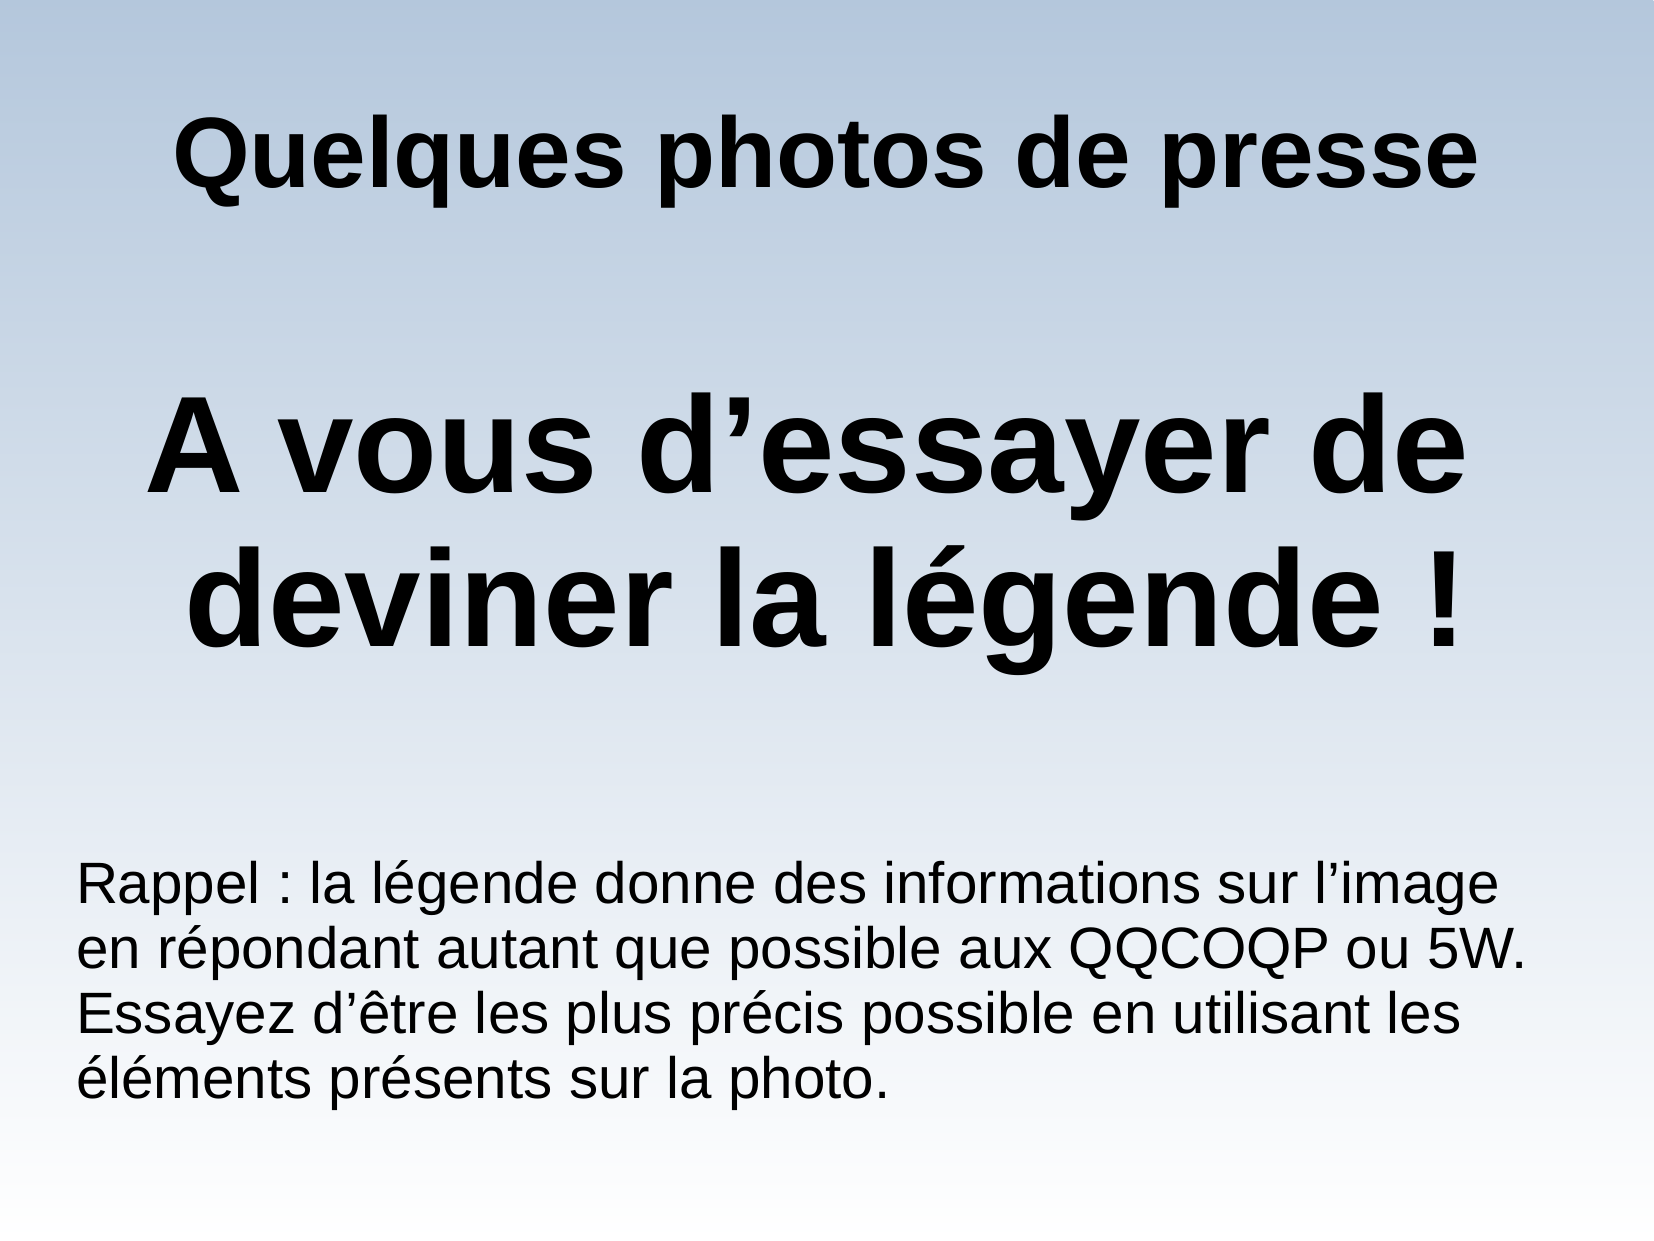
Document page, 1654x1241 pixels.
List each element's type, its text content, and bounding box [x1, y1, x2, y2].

text_box Rappel : la légende donne des informations sur l’image en répondant autant que possible aux QQCOQP ou 5W. Essayez d’être les plus précis possible en utilisant les éléments présents sur la photo. [61, 842, 1565, 1118]
title Quelques photos de presse [82, 49, 1571, 257]
subtitle A vous d’essayer de deviner la légende ! [82, 368, 1571, 677]
